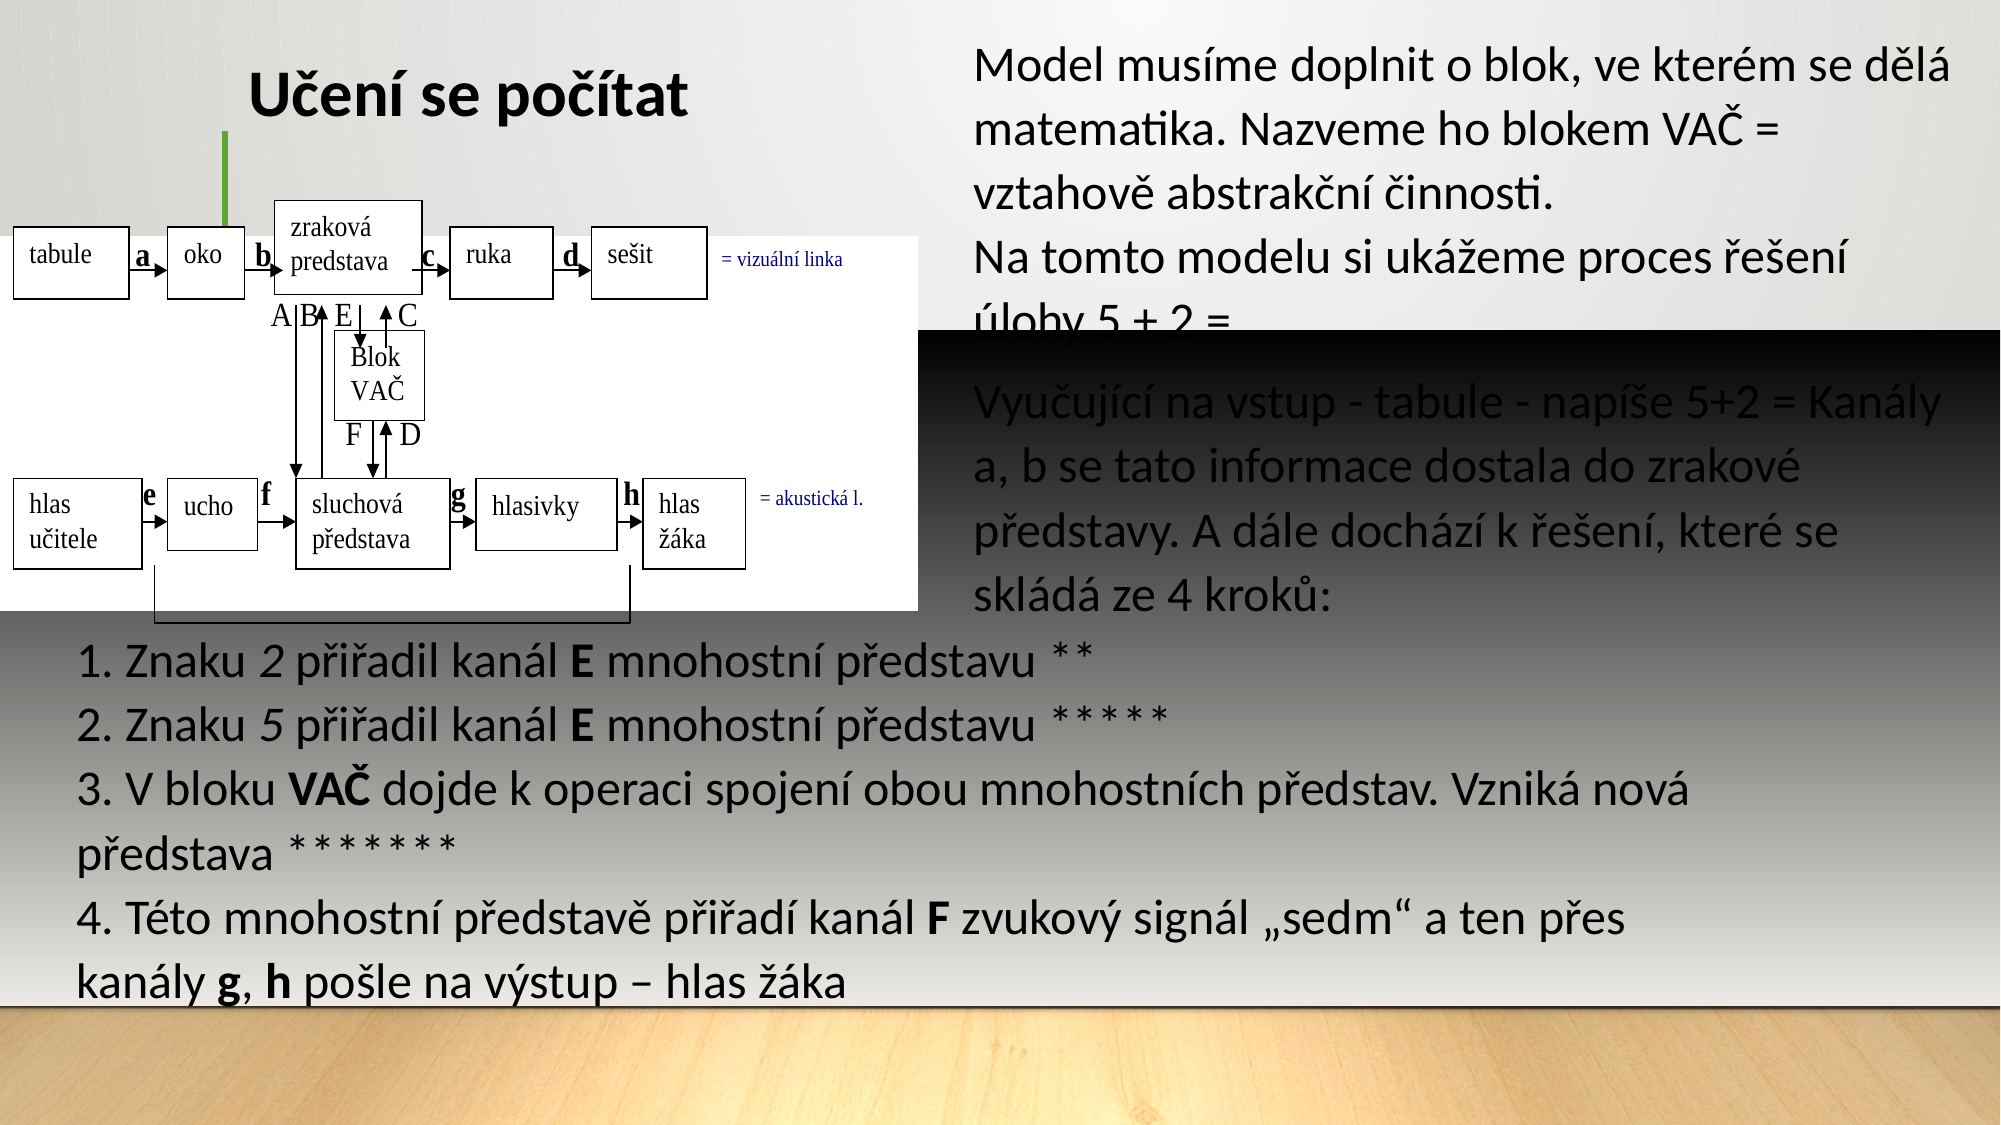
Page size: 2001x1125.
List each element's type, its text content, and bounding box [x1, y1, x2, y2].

text_box Model musíme doplnit o blok, ve kterém se dělá matematika. Nazveme ho blokem VAČ = vztahově abstrakční činnosti. Na tomto modelu si ukážeme proces řešení úlohy 5 + 2 = Vyučující na vstup - tabule - napíše 5+2 = Kanály a, b se tato informace dostala do zrakové představy. A dále dochází k řešení, které se skládá ze 4 kroků: [883, 19, 1976, 632]
text_box 1. Znaku 2 přiřadil kanál E mnohostní představu ** 2. Znaku 5 přiřadil kanál E mnohostní představu ***** 3. V bloku VAČ dojde k operaci spojení obou mnohostních představ. Vzniká nová představa ******* 4. Této mnohostní představě přiřadí kanál F zvukový signál „sedm“ a ten přes kanály g, h pošle na výstup – hlas žáka [0, 615, 1729, 1099]
title Učení se počítat [233, 45, 883, 148]
picture [0, 148, 918, 615]
